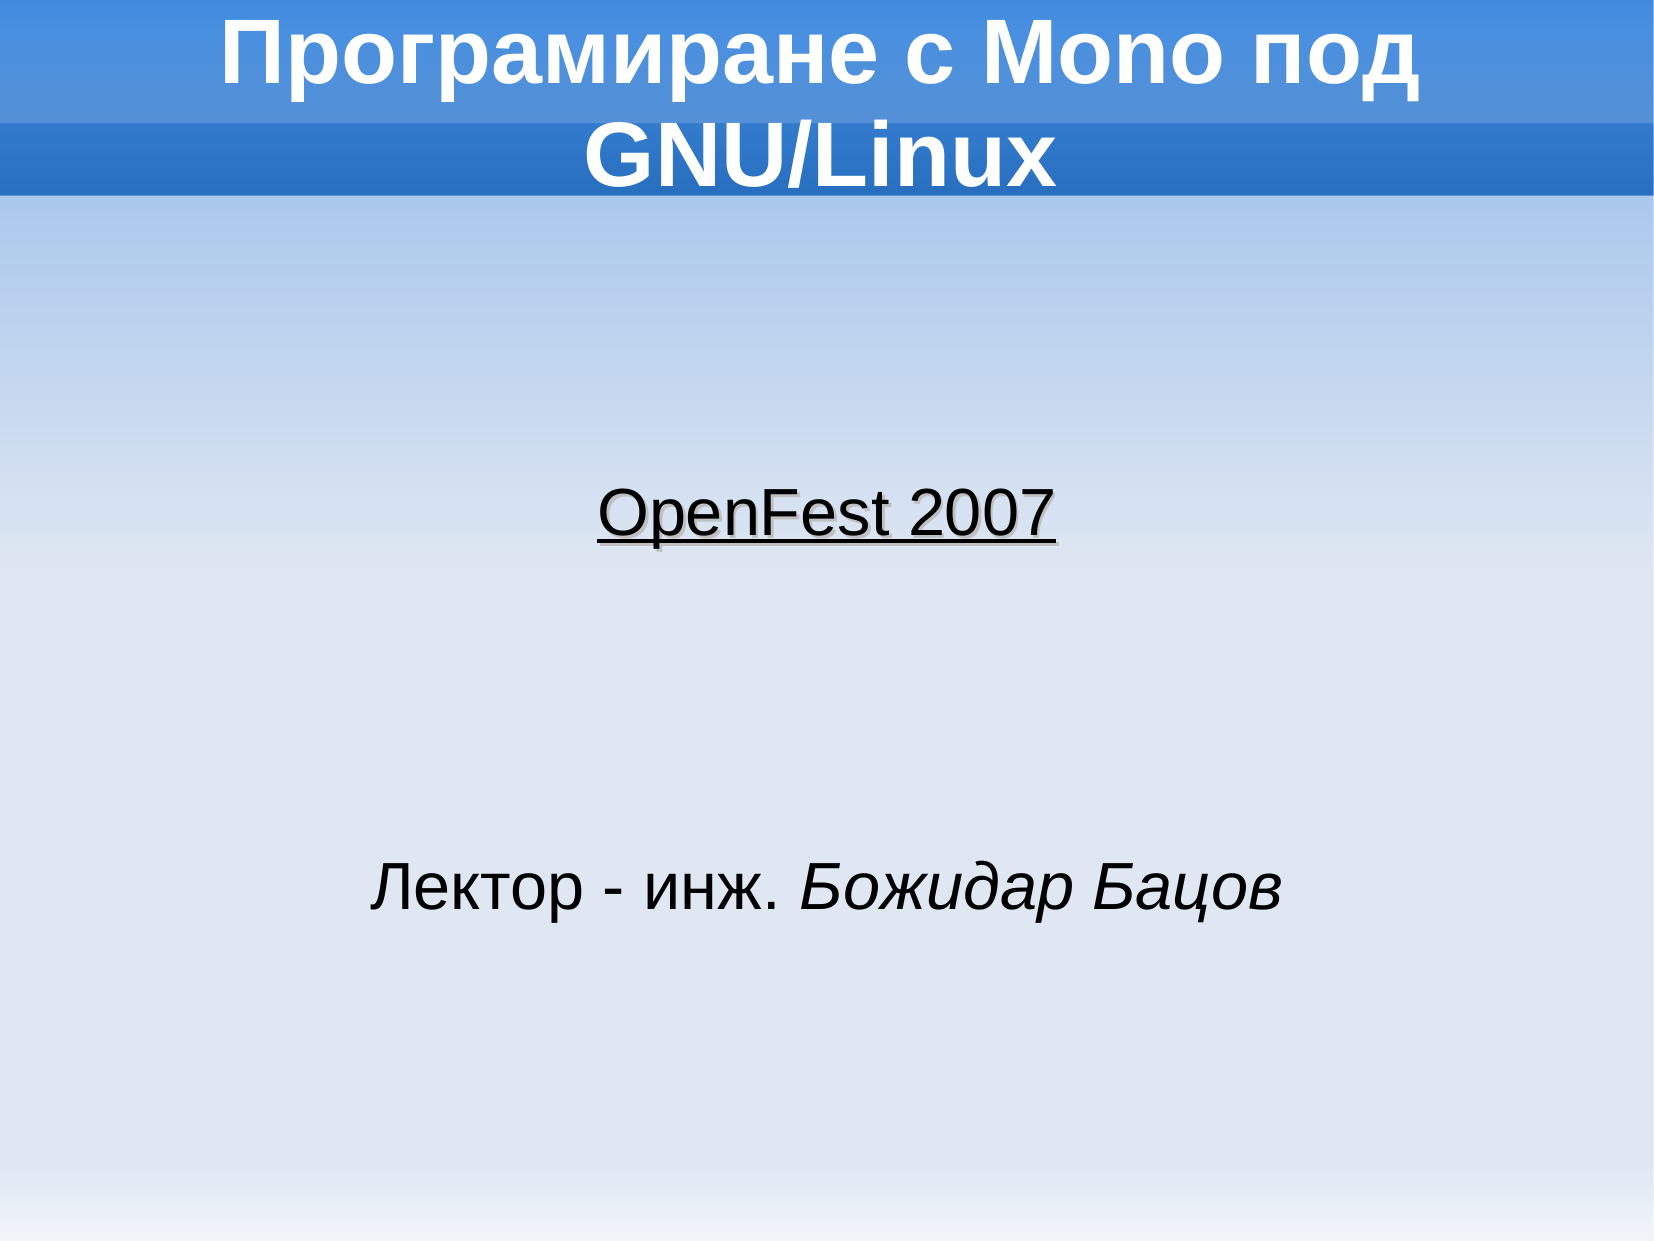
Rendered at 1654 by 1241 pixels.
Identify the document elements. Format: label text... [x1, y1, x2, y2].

subtitle OpenFest 2007 Лектор - инж. Божидар Бацов [82, 290, 1571, 1109]
title Програмиране с Mono под GNU/Linux [76, 0, 1565, 208]
picture [0, 0, 1654, 1241]
